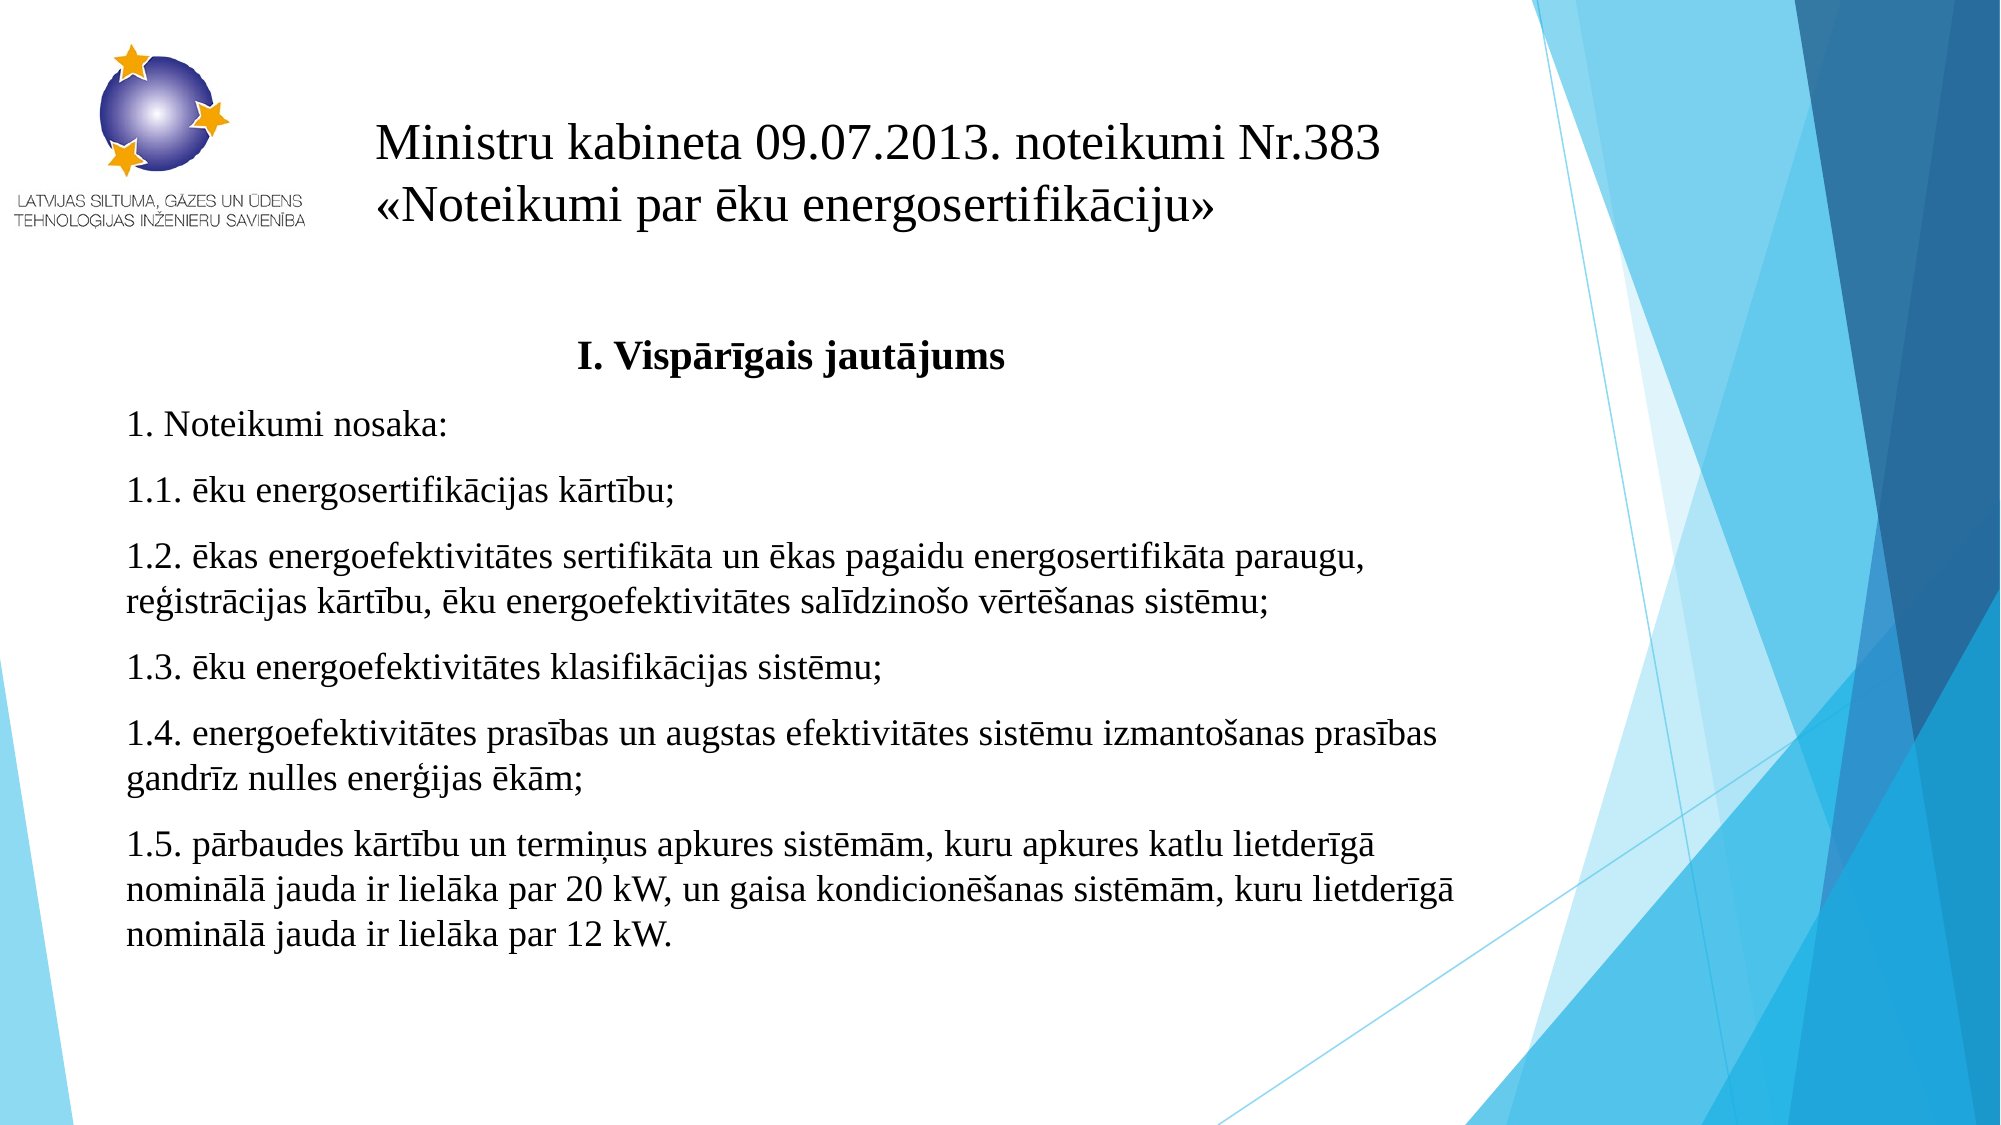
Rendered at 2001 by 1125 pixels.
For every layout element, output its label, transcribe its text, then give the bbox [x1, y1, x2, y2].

picture [14, 39, 305, 229]
title Ministru kabineta 09.07.2013. noteikumi Nr.383 «Noteikumi par ēku energosertifikāciju» [360, 99, 1522, 284]
list I. Vispārīgais jautājums 1. Noteikumi nosaka: 1.1. ēku energosertifikācijas kārtību; 1.2. ēkas energoefektivitātes sertifikāta un ēkas pagaidu energosertifikāta paraugu, reģistrācijas kārtību, ēku energoefektivitātes salīdzinošo vērtēšanas sistēmu; 1.3. ēku energoefektivitātes klasifikācijas sistēmu; 1.4. energoefektivitātes prasības un augstas efektivitātes sistēmu izmantošanas prasības gandrīz nulles enerģijas ēkām; 1.5. pārbaudes kārtību un termiņus apkures sistēmām, kuru apkures katlu lietderīgā nominālā jauda ir lielāka par 20 kW, un gaisa kondicionēšanas sistēmām, kuru lietderīgā nominālā jauda ir lielāka par 12 kW. [111, 320, 1522, 992]
